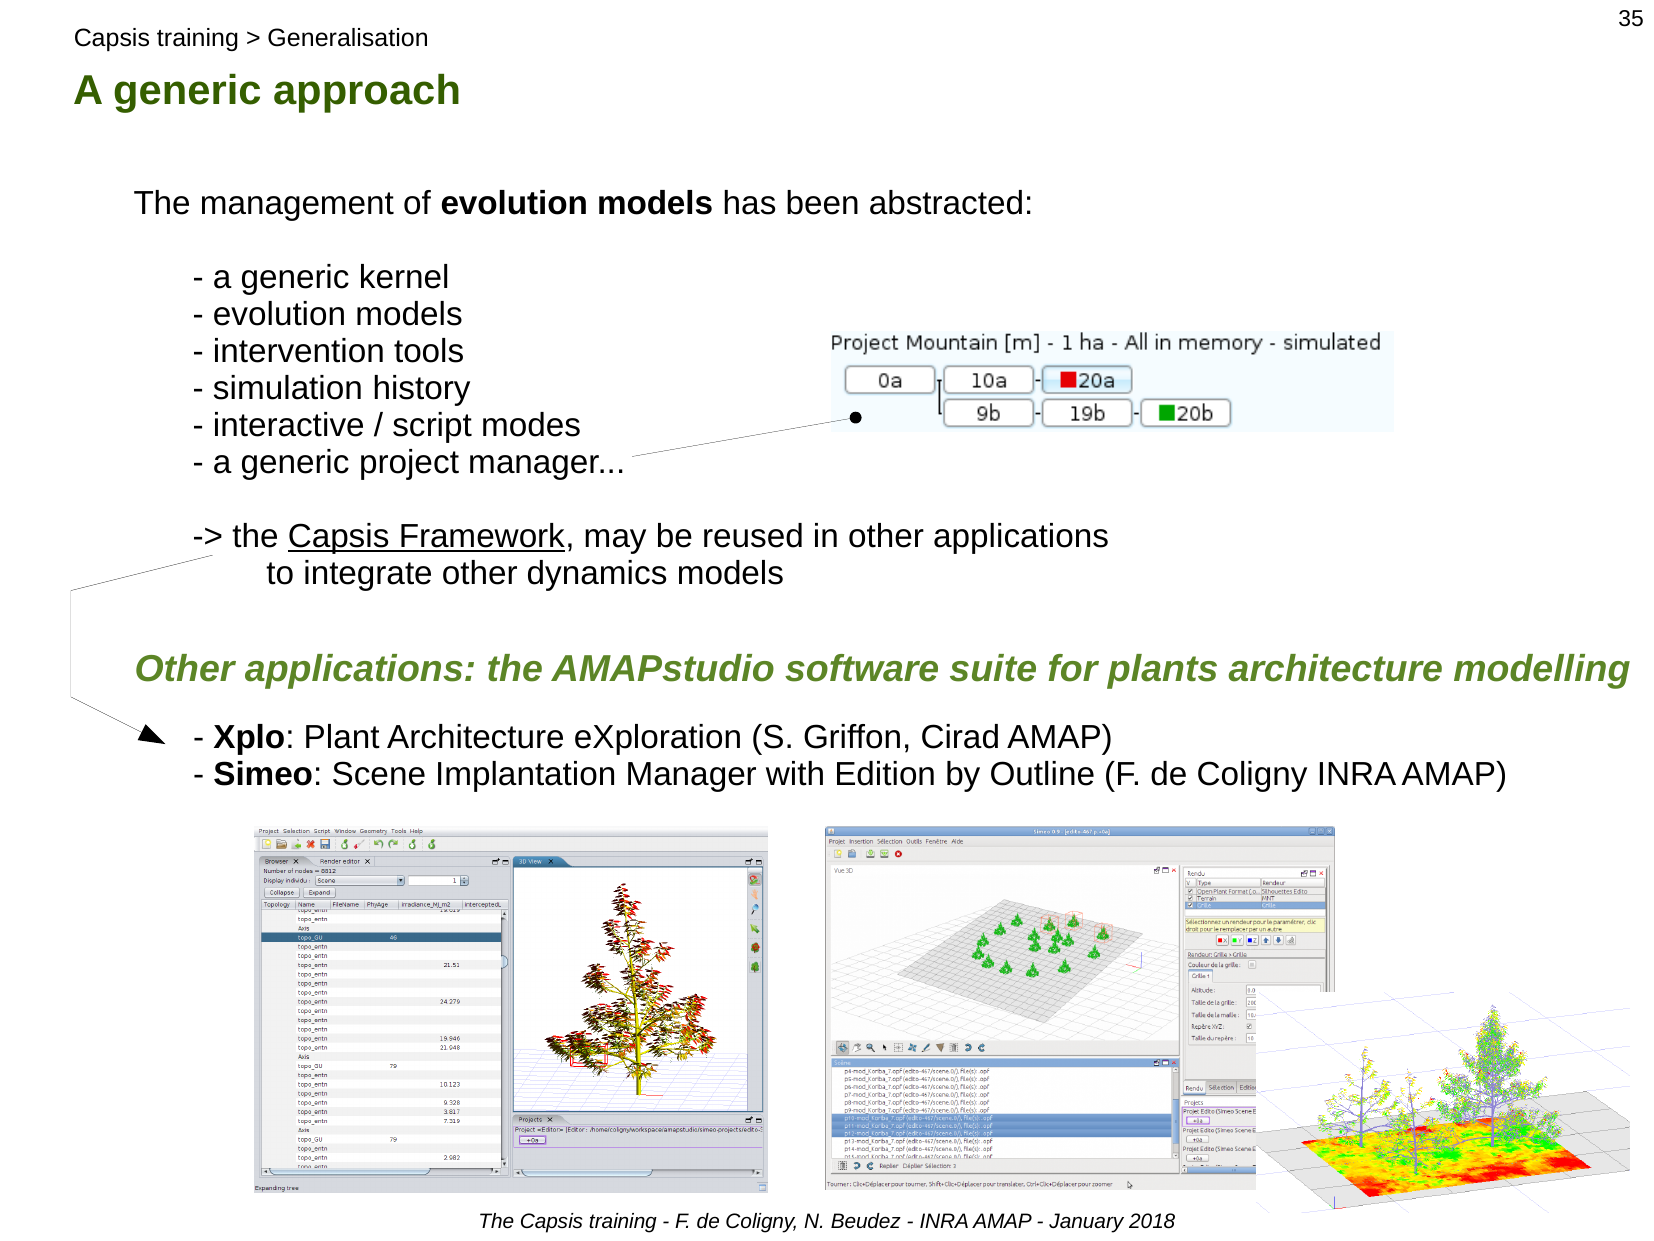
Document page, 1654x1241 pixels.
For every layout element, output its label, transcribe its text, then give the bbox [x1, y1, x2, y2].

text_box The Capsis training - F. de Coligny, N. Beudez - INRA AMAP - January 2018 [0, 1202, 1654, 1241]
picture [254, 826, 768, 1193]
text_box Other applications: the AMAPstudio software suite for plants architecture modelling [119, 639, 1654, 697]
text_box A generic approach [58, 59, 1151, 122]
text_box - Xplo: Plant Architecture eXploration (S. Griffon, Cirad AMAP) - Simeo: Scene Implantation Manager with Edition by Outline (F. de Coligny INRA AMAP) [178, 711, 1595, 802]
picture [825, 826, 1630, 1202]
picture [831, 331, 1394, 432]
text_box The management of evolution models has been abstracted: - a generic kernel - evolution models - intervention tools - simulation history - interactive / script modes - a generic project manager... -> the Capsis Framework, may be reused in other applications to integrate other dynamics models [118, 177, 1630, 605]
text_box Capsis training > Generalisation [59, 16, 1004, 60]
